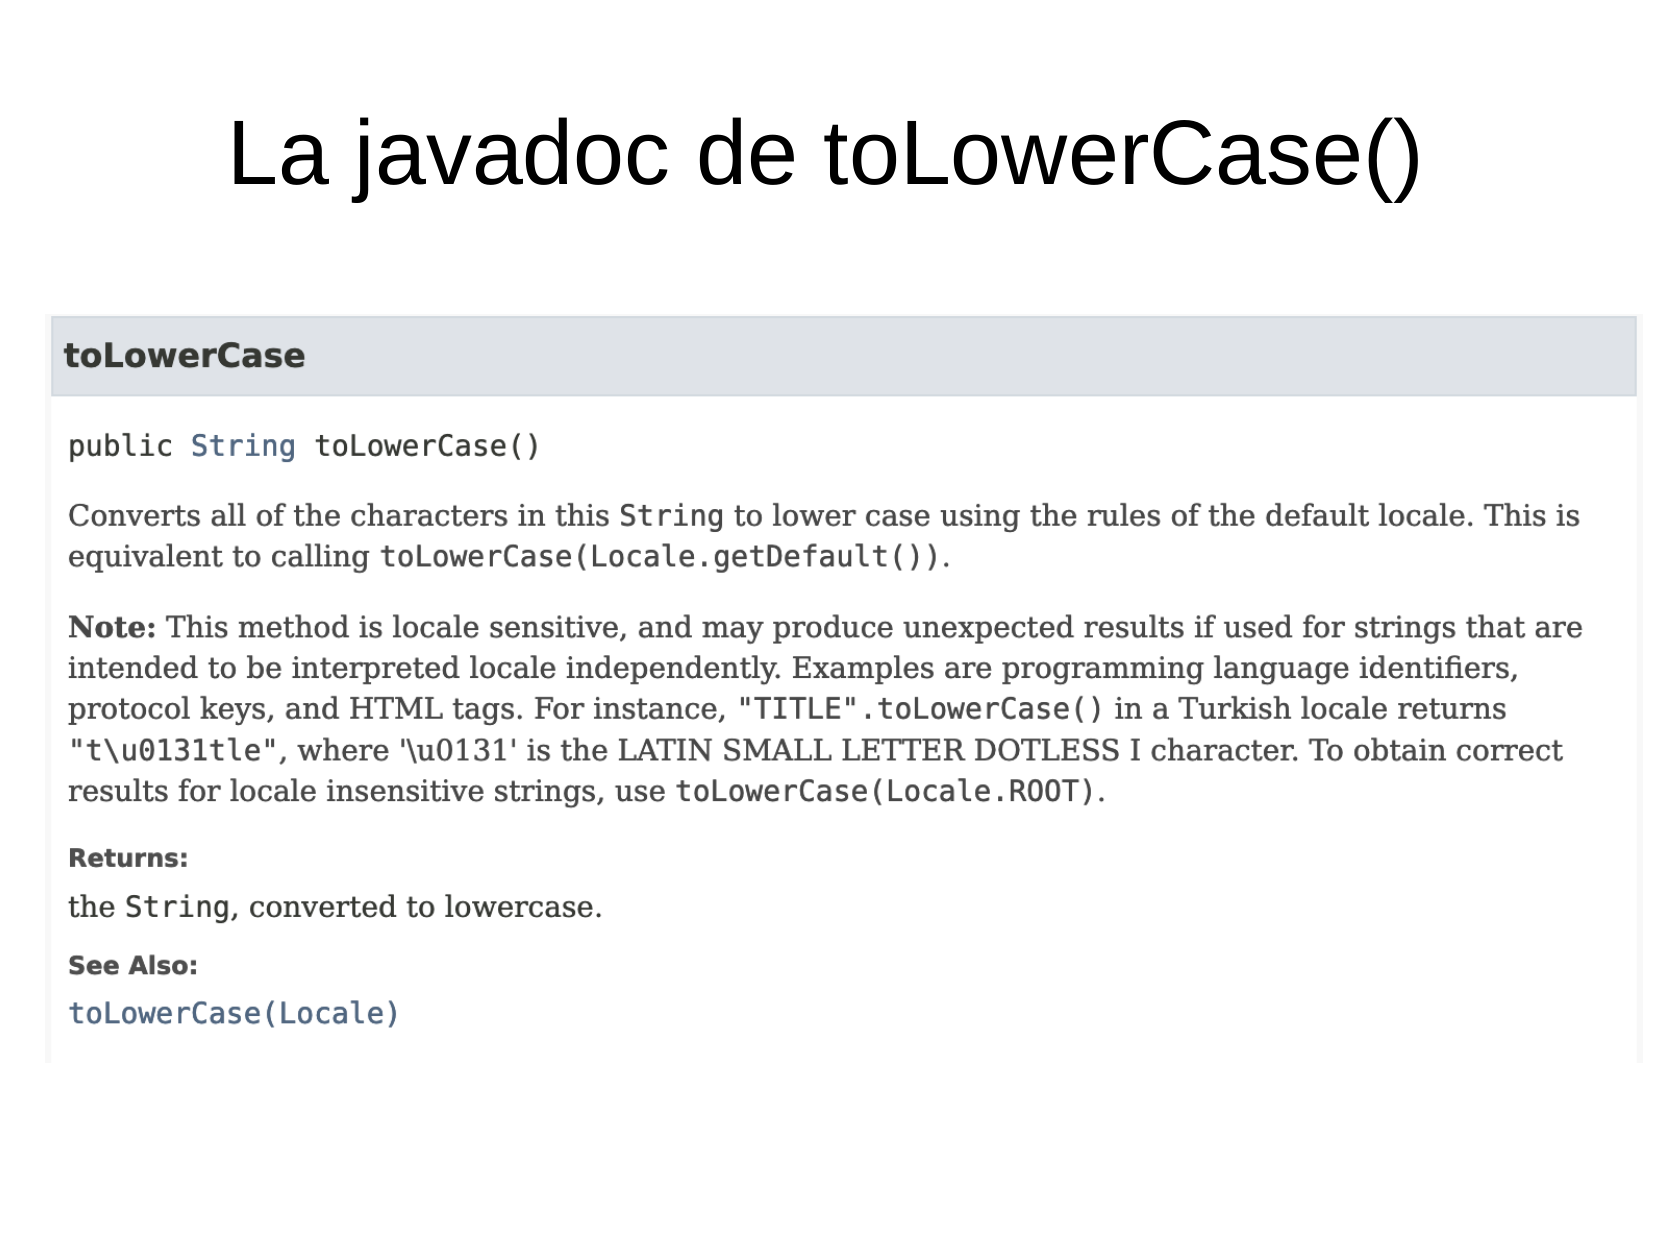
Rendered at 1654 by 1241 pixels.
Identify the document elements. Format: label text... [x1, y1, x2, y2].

title La javadoc de toLowerCase() [82, 49, 1571, 257]
picture [45, 314, 1643, 1063]
